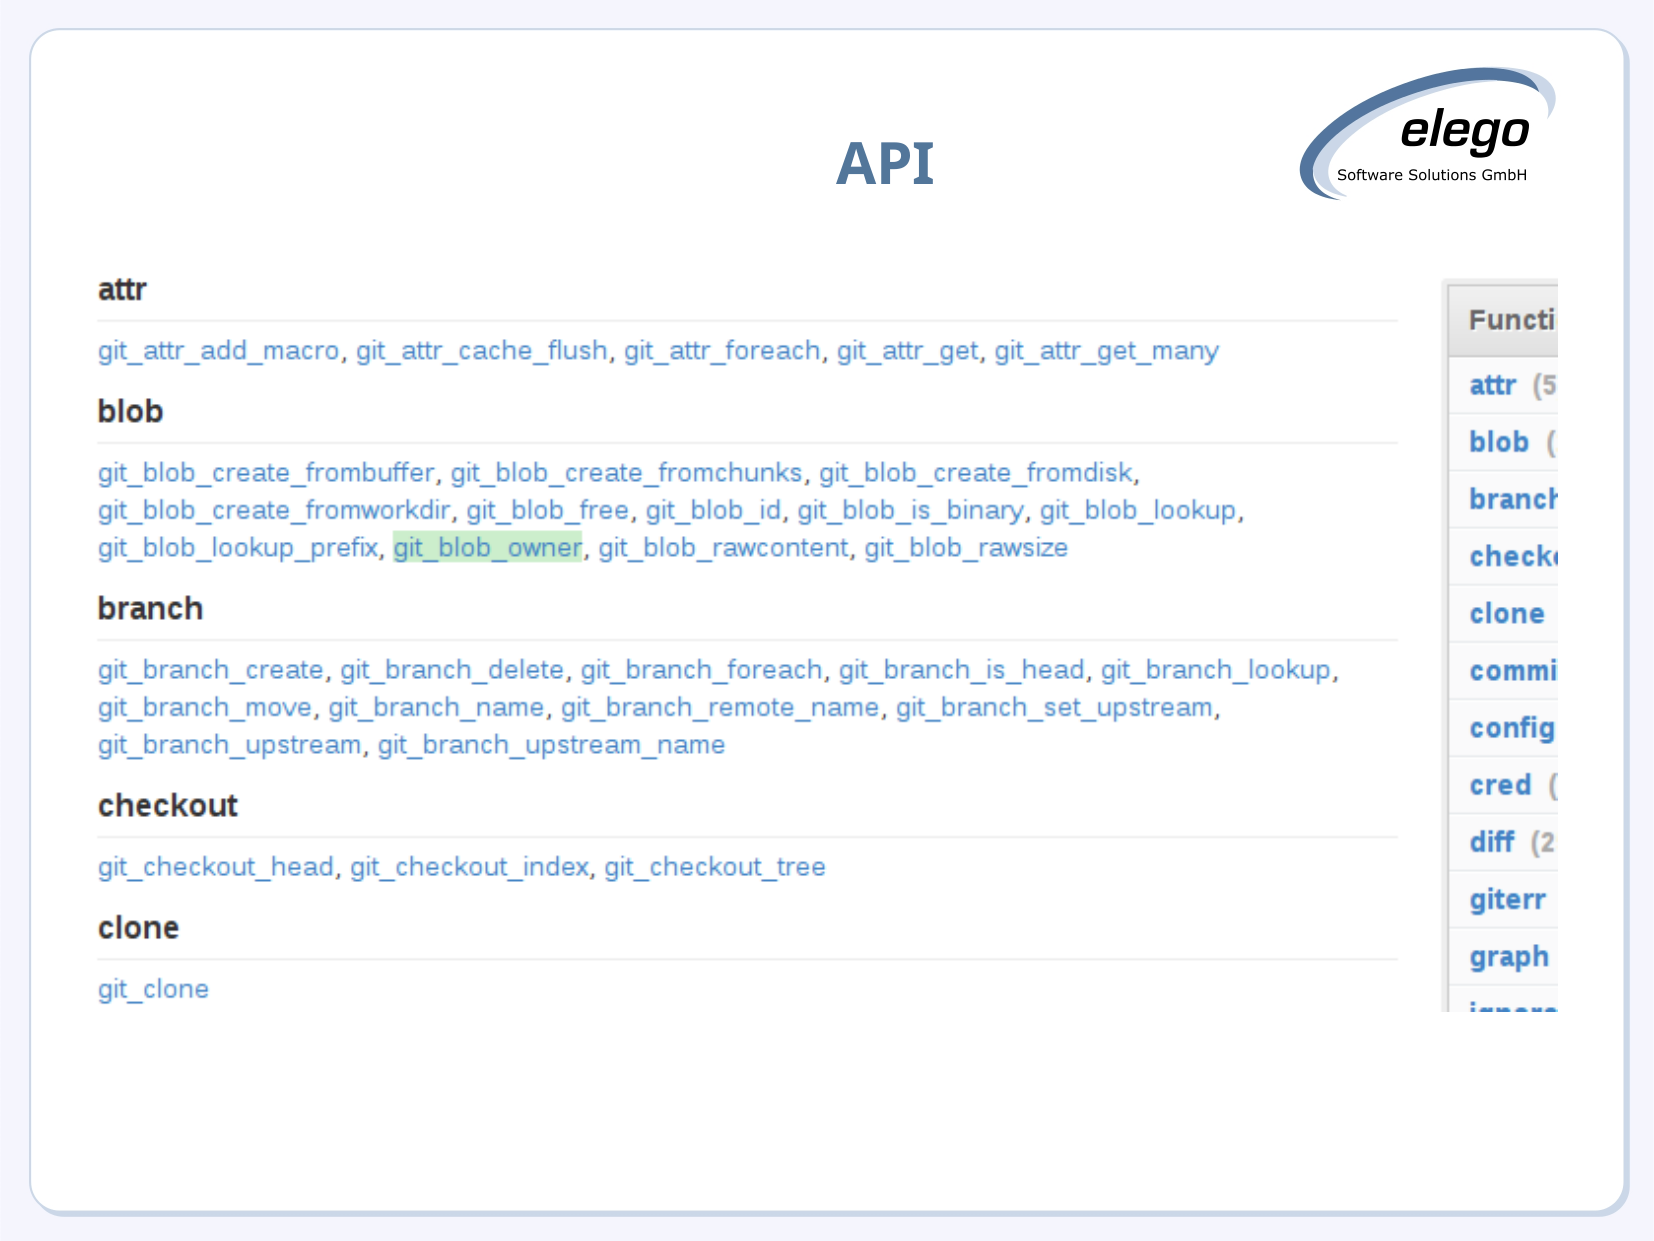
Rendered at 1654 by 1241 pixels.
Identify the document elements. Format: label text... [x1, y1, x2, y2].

picture [0, 0, 1654, 1241]
title API [141, 128, 1630, 197]
